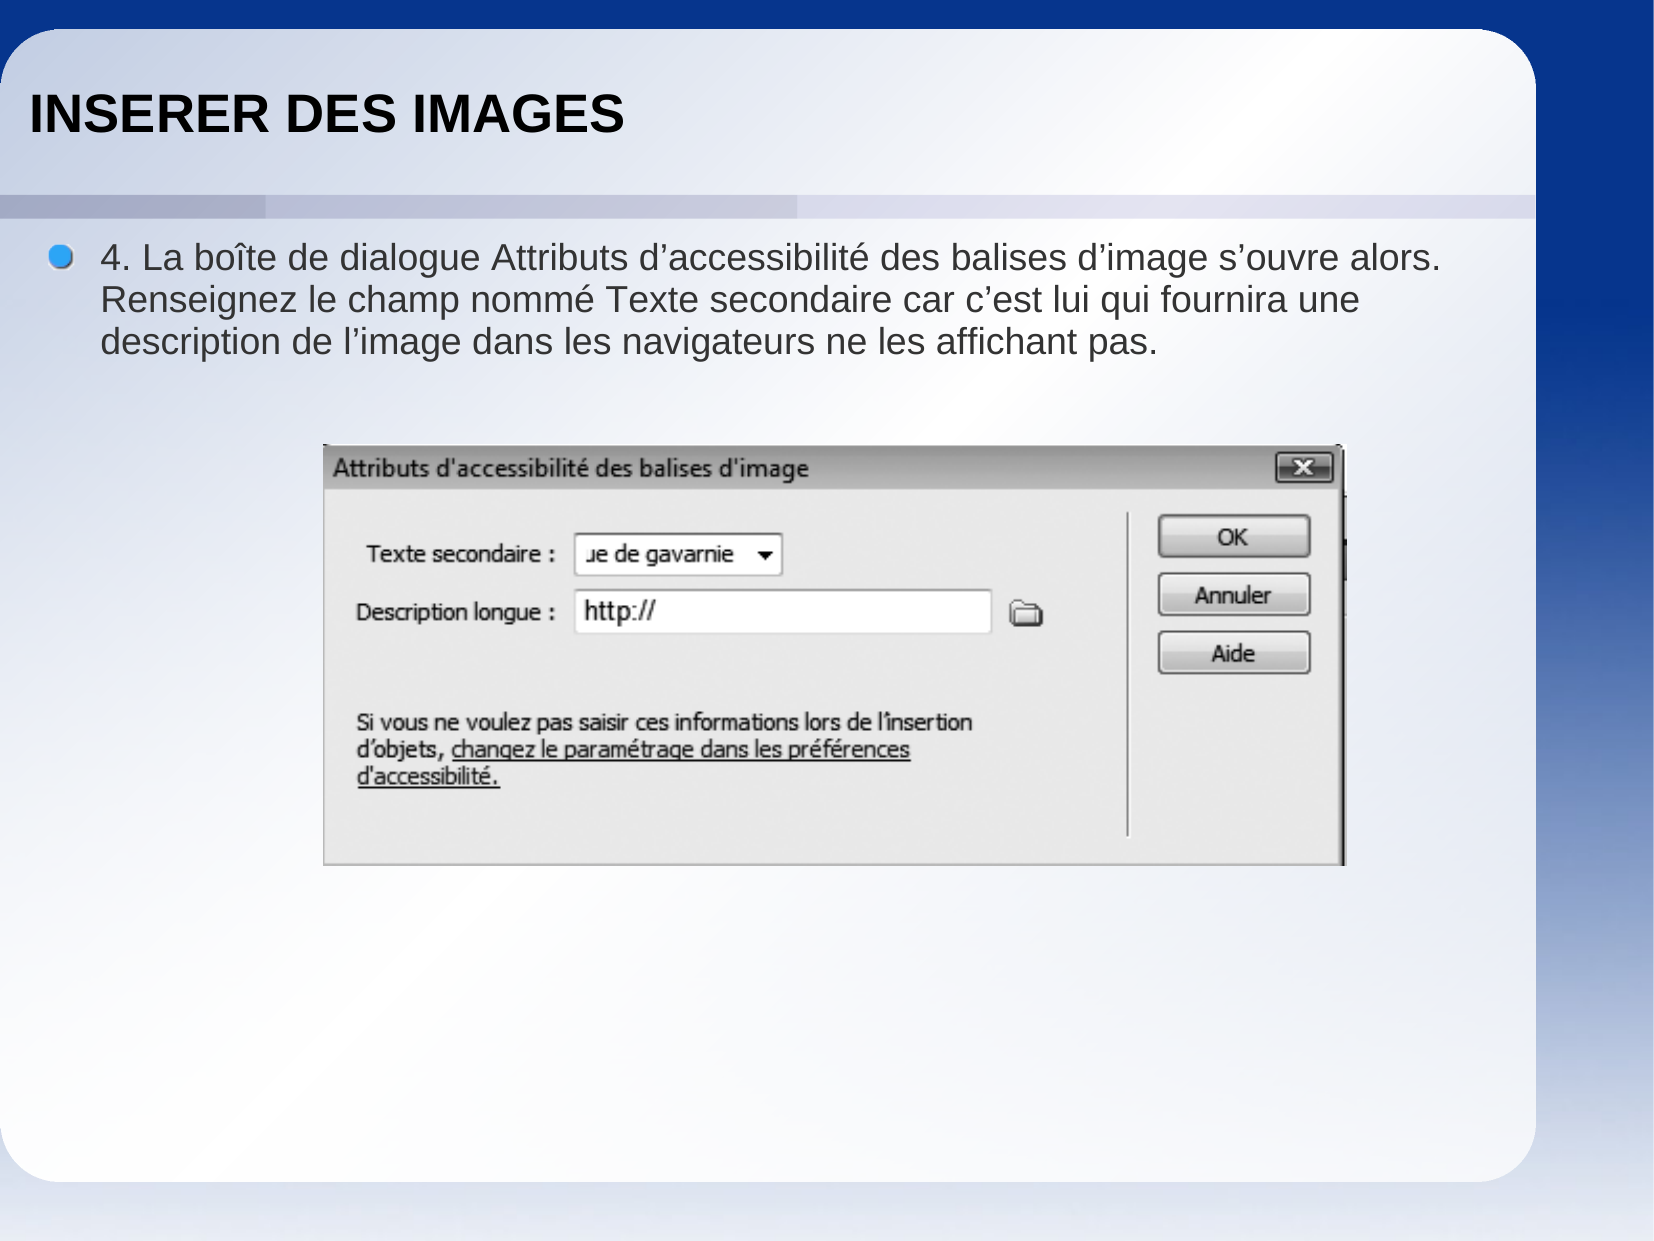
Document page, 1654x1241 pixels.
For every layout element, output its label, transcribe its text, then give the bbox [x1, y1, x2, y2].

picture [0, 0, 1654, 1241]
title INSERER DES IMAGES [29, 49, 1506, 178]
list 4. La boîte de dialogue Attributs d’accessibilité des balises d’image s’ouvre alors. Renseignez le champ nommé Texte secondaire car c’est lui qui fournira une description de l’image dans les navigateurs ne les affichant pas. [29, 236, 1506, 1152]
picture [323, 444, 1347, 866]
